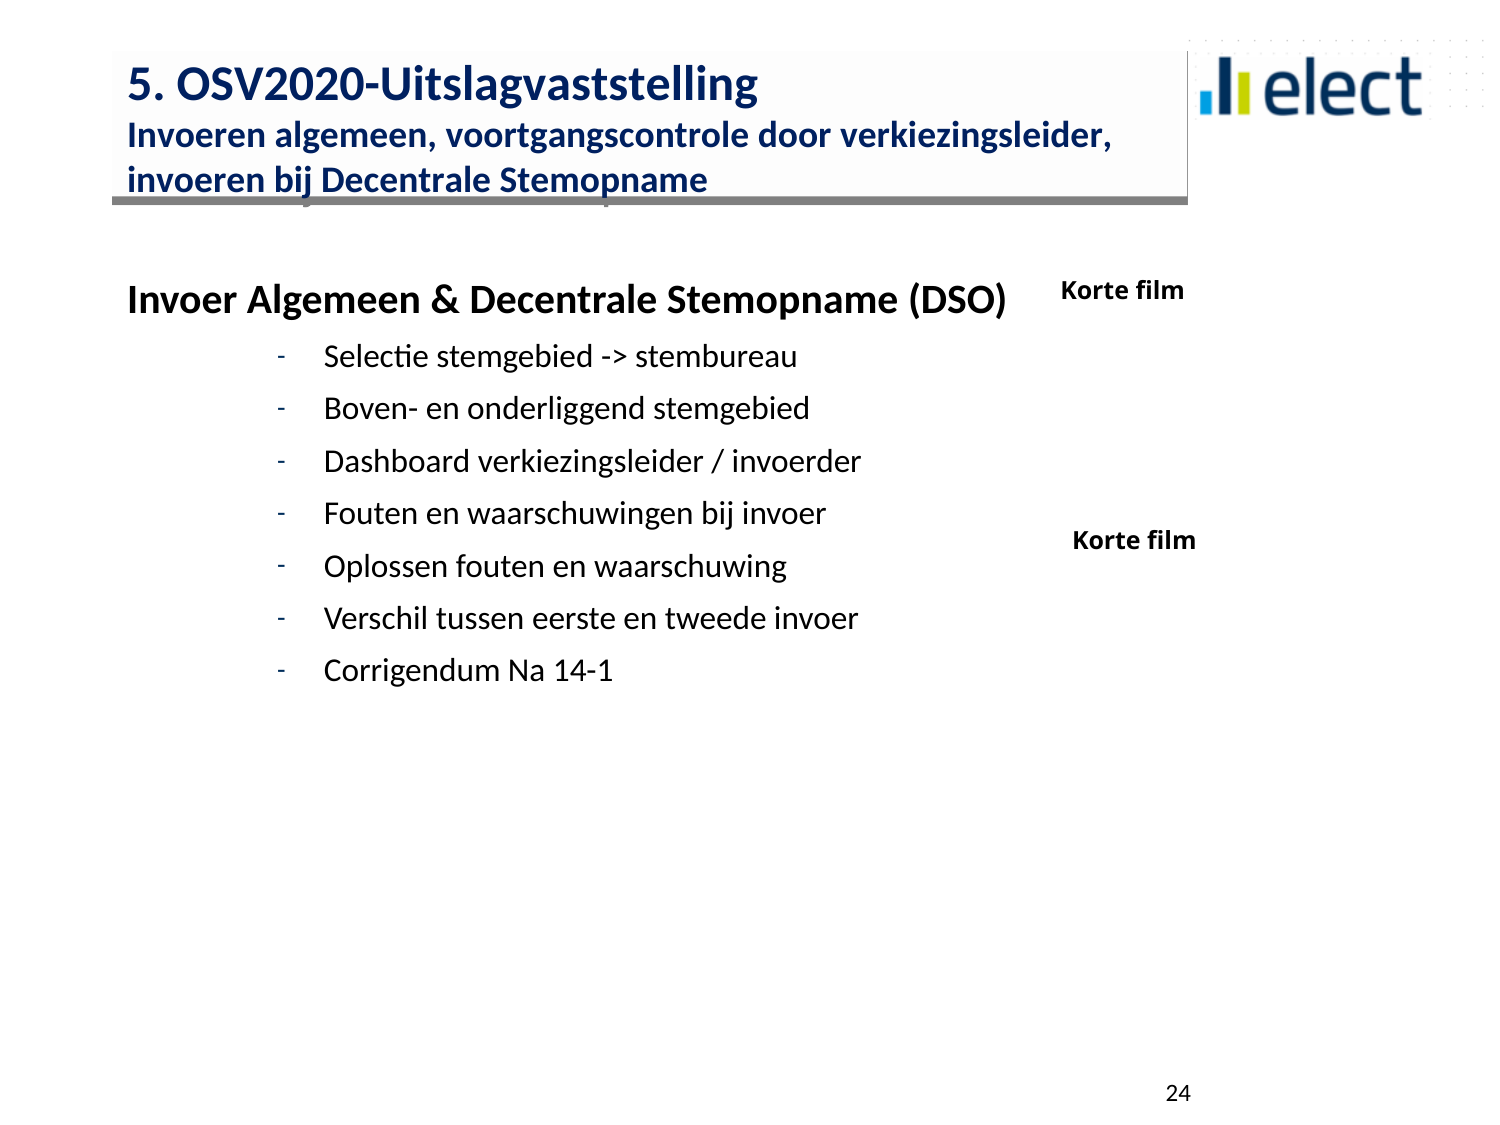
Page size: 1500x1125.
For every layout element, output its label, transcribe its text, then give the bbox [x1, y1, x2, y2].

text_box 5. OSV2020-Uitslagvaststelling Invoeren algemeen, voortgangscontrole door verkiezingsleider, invoeren bij Decentrale Stemopname [112, 42, 1188, 197]
text_box Invoer Algemeen & Decentrale Stemopname (DSO) Selectie stemgebied -> stembureau Boven- en onderliggend stemgebied Dashboard verkiezingsleider / invoerder Fouten en waarschuwingen bij invoer Oplossen fouten en waarschuwing Verschil tussen eerste en tweede invoer Corrigendum Na 14-1 [112, 263, 1046, 532]
text_box [1150, 1068, 1464, 1125]
text_box Korte film [1045, 267, 1202, 313]
text_box Korte film [1057, 517, 1214, 563]
